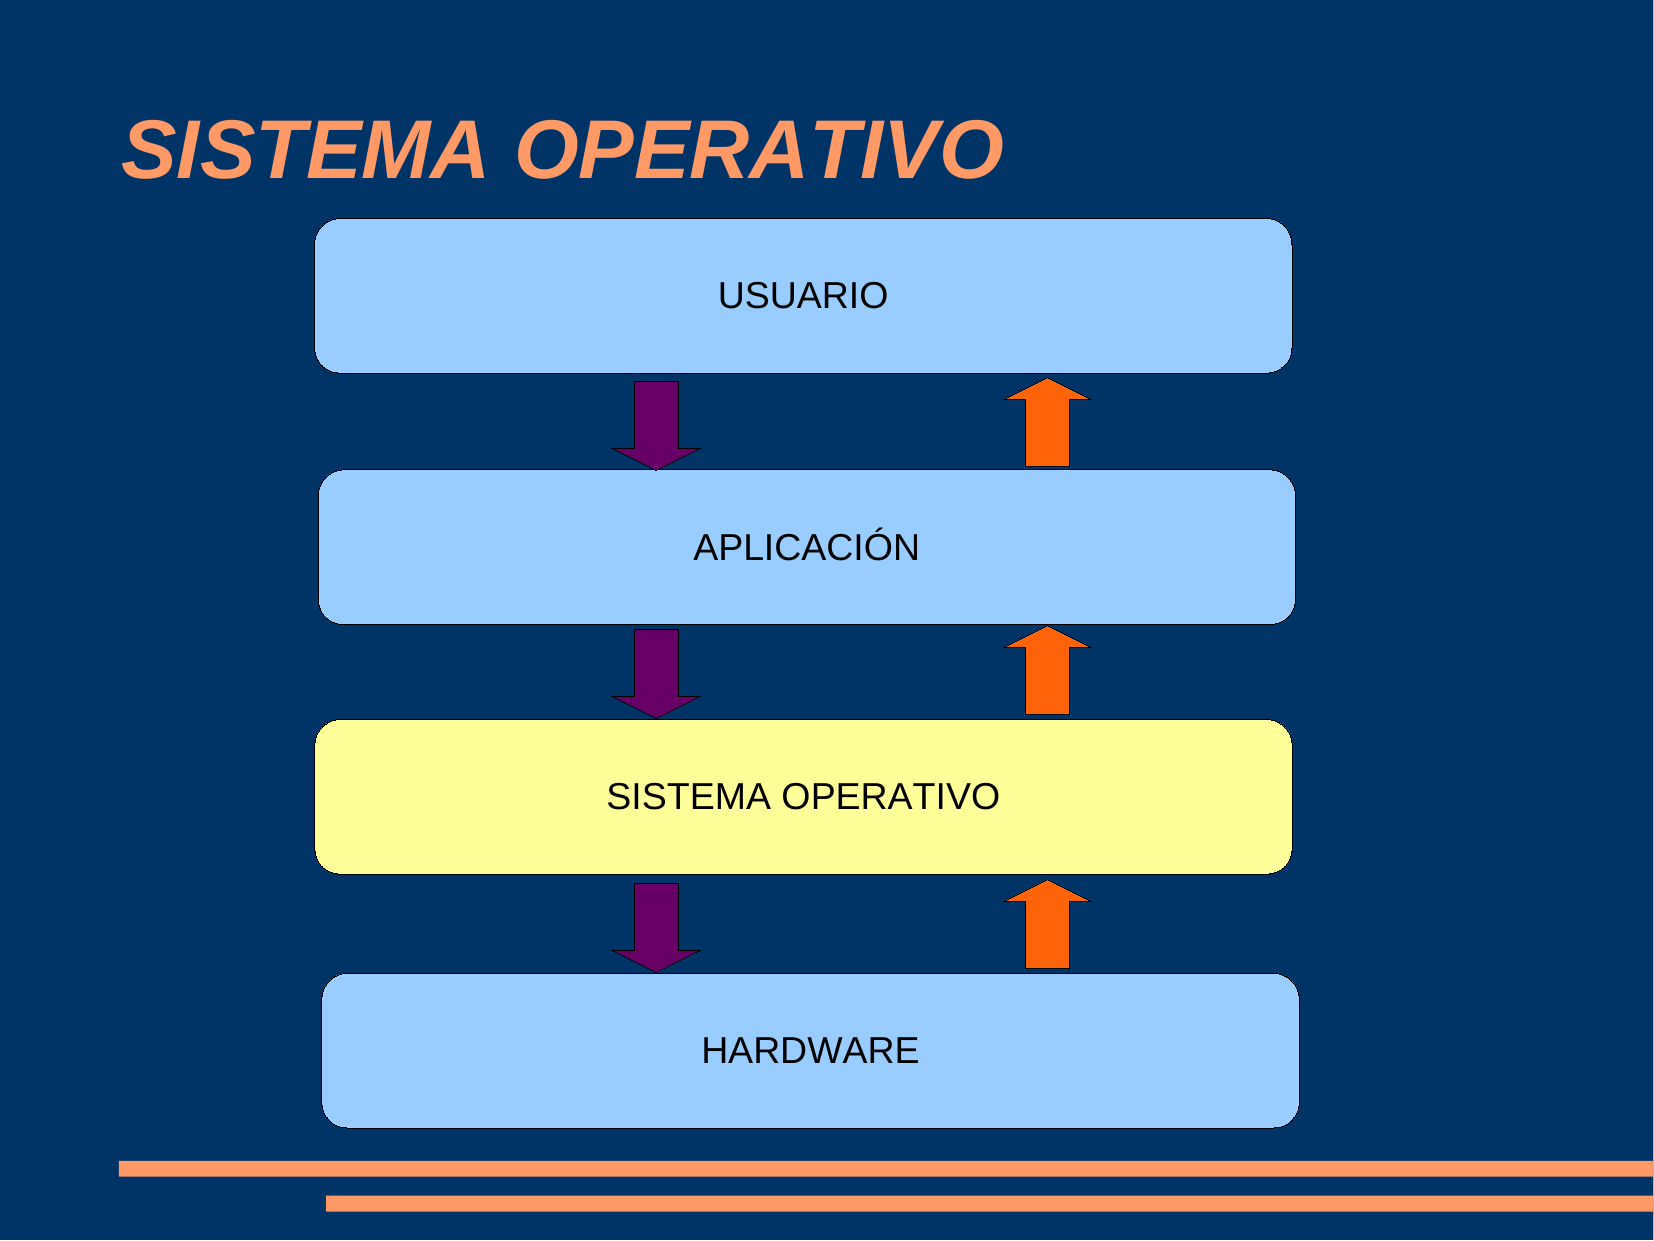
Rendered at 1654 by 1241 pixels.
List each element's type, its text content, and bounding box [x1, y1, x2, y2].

text_box HARDWARE [321, 973, 1300, 1129]
text_box [1003, 625, 1092, 715]
text_box [611, 629, 701, 719]
text_box USUARIO [314, 218, 1293, 374]
text_box SISTEMA OPERATIVO [314, 719, 1293, 875]
text_box [1003, 879, 1092, 969]
text_box [611, 883, 701, 973]
text_box [1003, 377, 1092, 467]
text_box APLICACIÓN [318, 469, 1296, 625]
title SISTEMA OPERATIVO [121, 46, 1534, 254]
text_box [611, 381, 701, 471]
